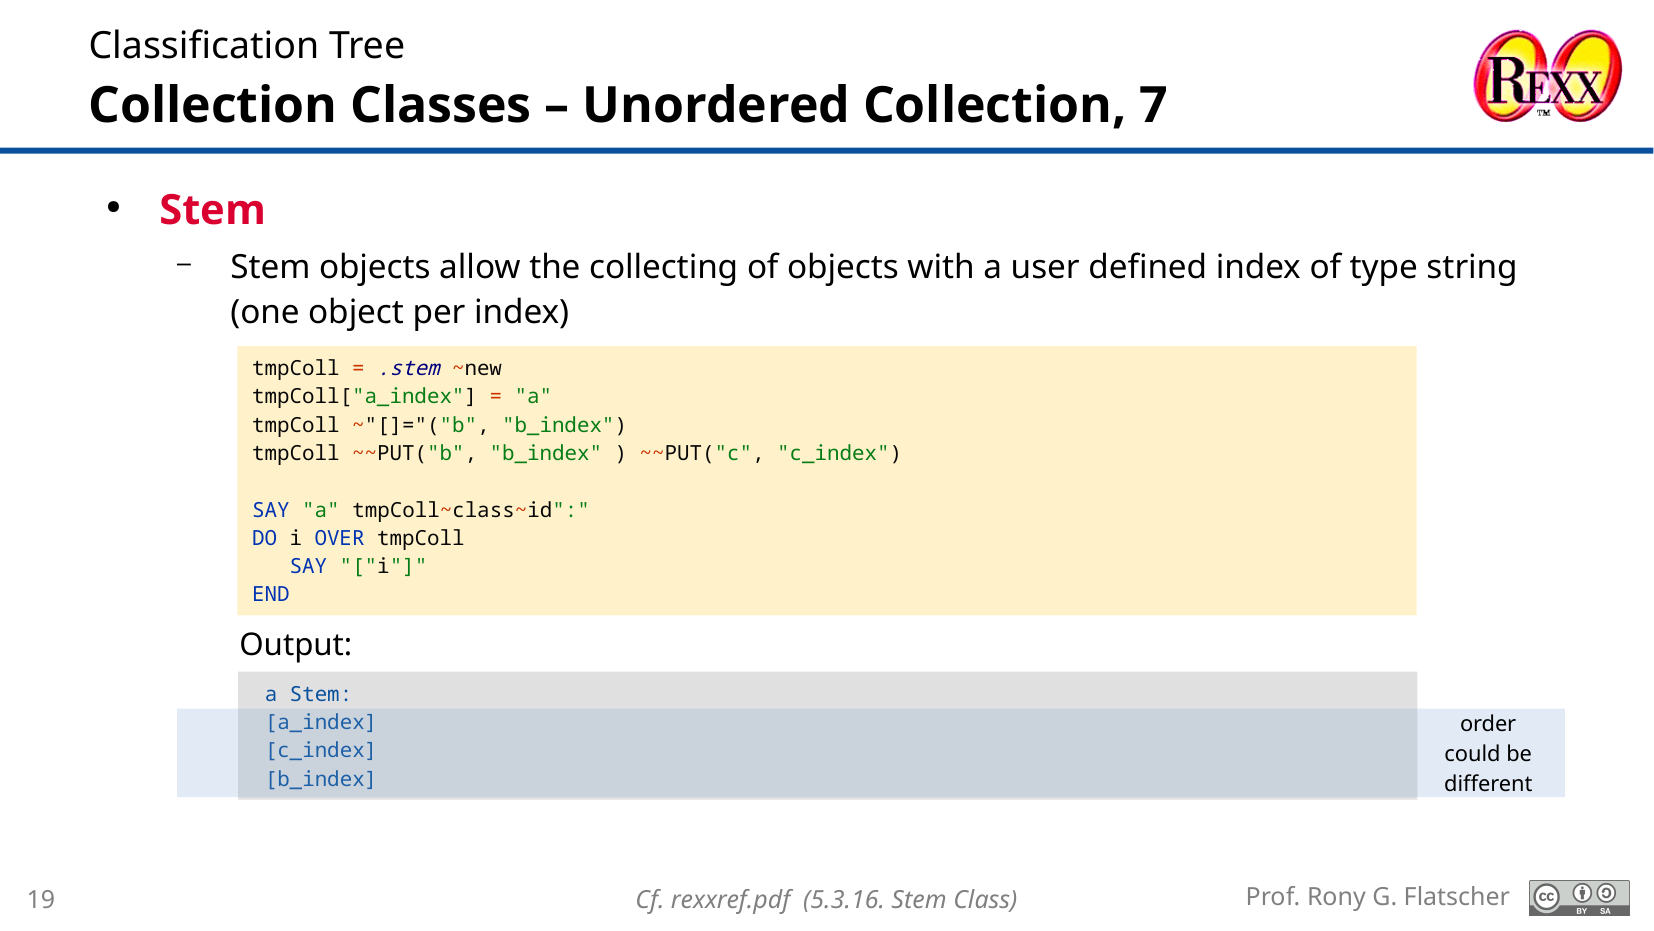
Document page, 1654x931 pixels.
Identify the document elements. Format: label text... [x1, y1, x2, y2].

text_box tmpColl = .stem ~new tmpColl["a_index"] = "a" tmpColl ~"[]="("b", "b_index") tmpColl ~~PUT("b", "b_index" ) ~~PUT("c", "c_index") SAY "a" tmpColl~class~id":" DO i OVER tmpColl SAY "["i"]" END [237, 346, 1417, 604]
text_box a Stem: [a_index] [c_index] [b_index] [238, 671, 1418, 708]
title Classification Tree [29, 0, 1654, 59]
text_box Cf. rexxref.pdf (5.3.16. Stem Class) [0, 874, 1654, 922]
text_box Output: [224, 614, 390, 670]
list Stem Stem objects allow the collecting of objects with a user defined index of type string (one object per index) [88, 177, 1577, 857]
text_box order could be different [177, 708, 1565, 798]
title Collection Classes – Unordered Collection, 7 [29, 59, 1654, 148]
